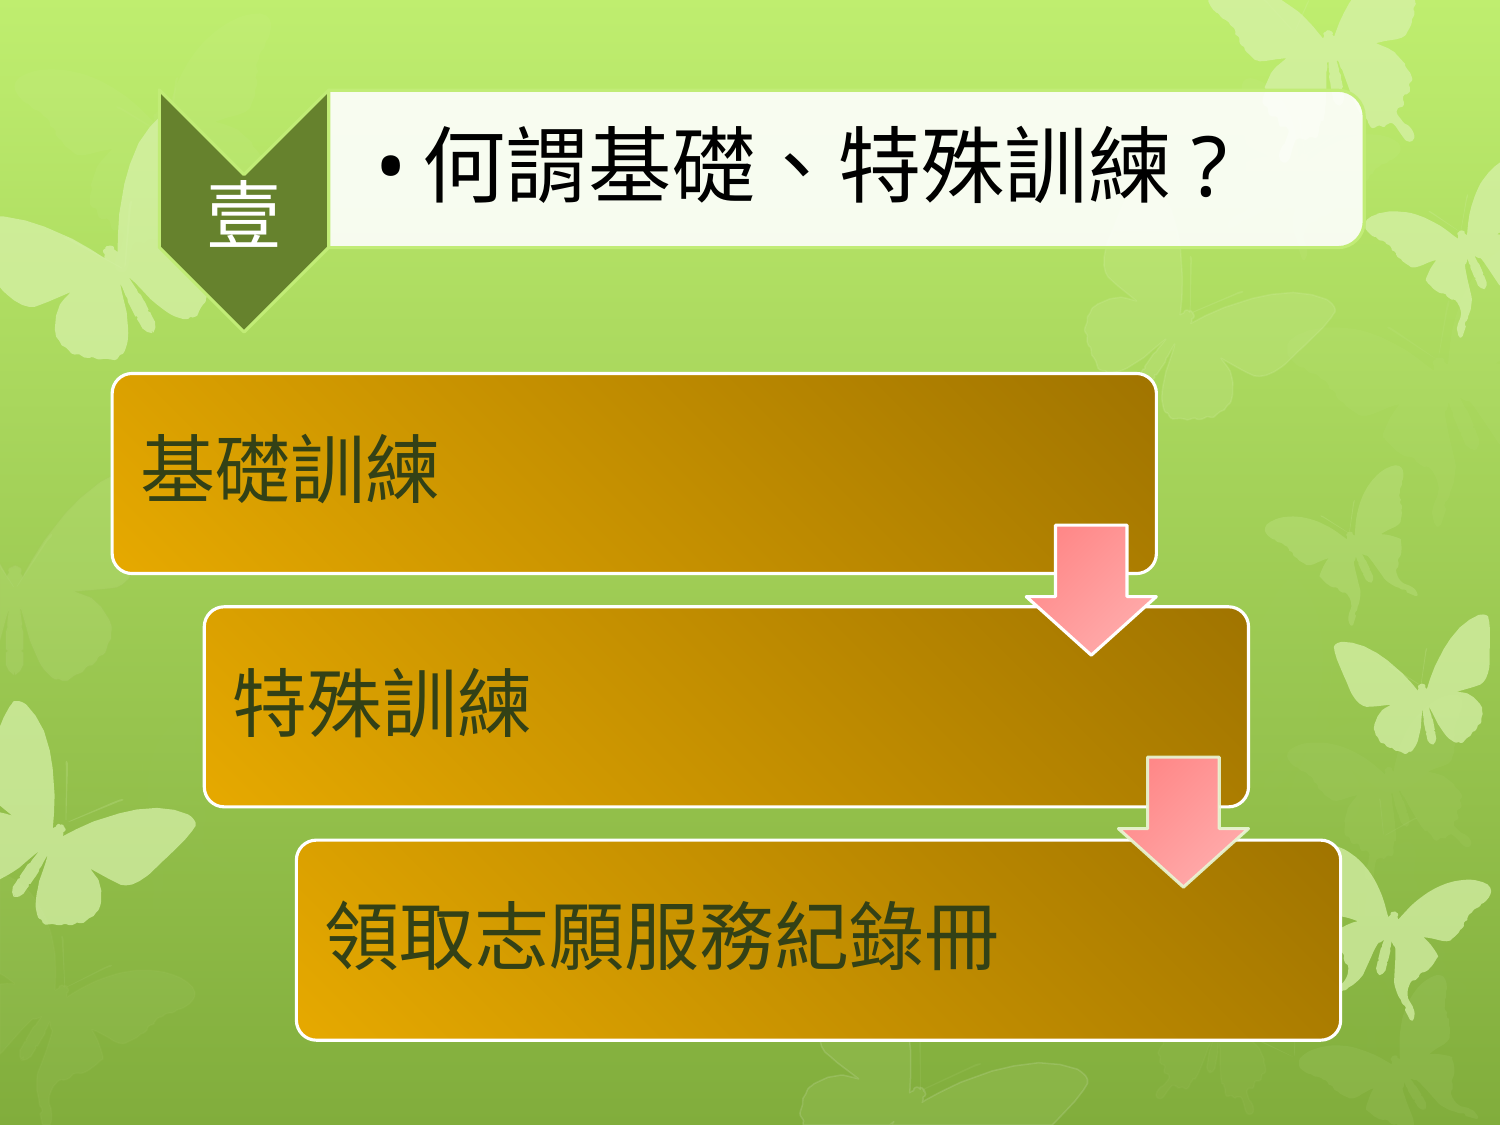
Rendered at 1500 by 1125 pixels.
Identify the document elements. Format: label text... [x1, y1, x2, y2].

text_box [1026, 525, 1157, 656]
text_box 特殊訓練 [204, 606, 1249, 807]
text_box 何謂基礎、特殊訓練? [328, 90, 1365, 248]
text_box 基礎訓練 [112, 373, 1157, 574]
text_box 領取志願服務紀錄冊 [296, 840, 1341, 1041]
text_box 壹 [159, 89, 329, 333]
text_box [1118, 757, 1249, 888]
